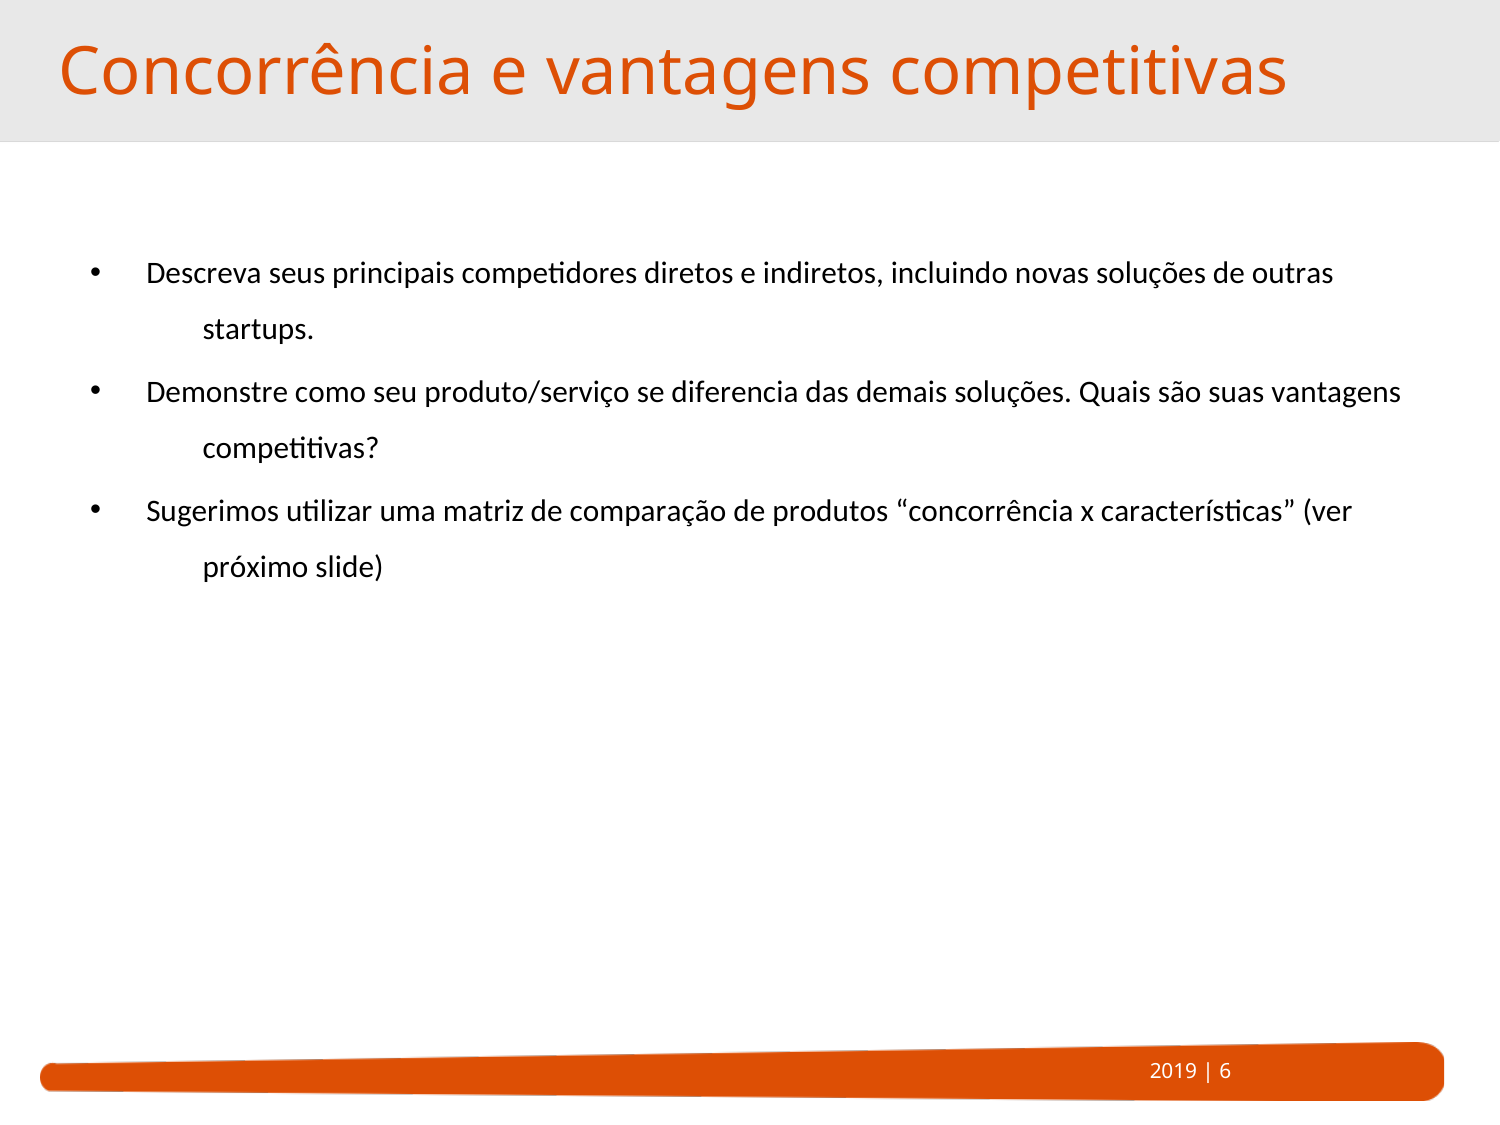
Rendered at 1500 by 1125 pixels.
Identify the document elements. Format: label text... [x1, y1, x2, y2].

text_box Concorrência e vantagens competitivas [58, 2, 1440, 148]
text_box Descreva seus principais competidores diretos e indiretos, incluindo novas soluções de outras startups. Demonstre como seu produto/serviço se diferencia das demais soluções. Quais são suas vantagens competitivas? Sugerimos utilizar uma matriz de comparação de produtos “concorrência x características” (ver próximo slide) [75, 226, 1426, 1059]
